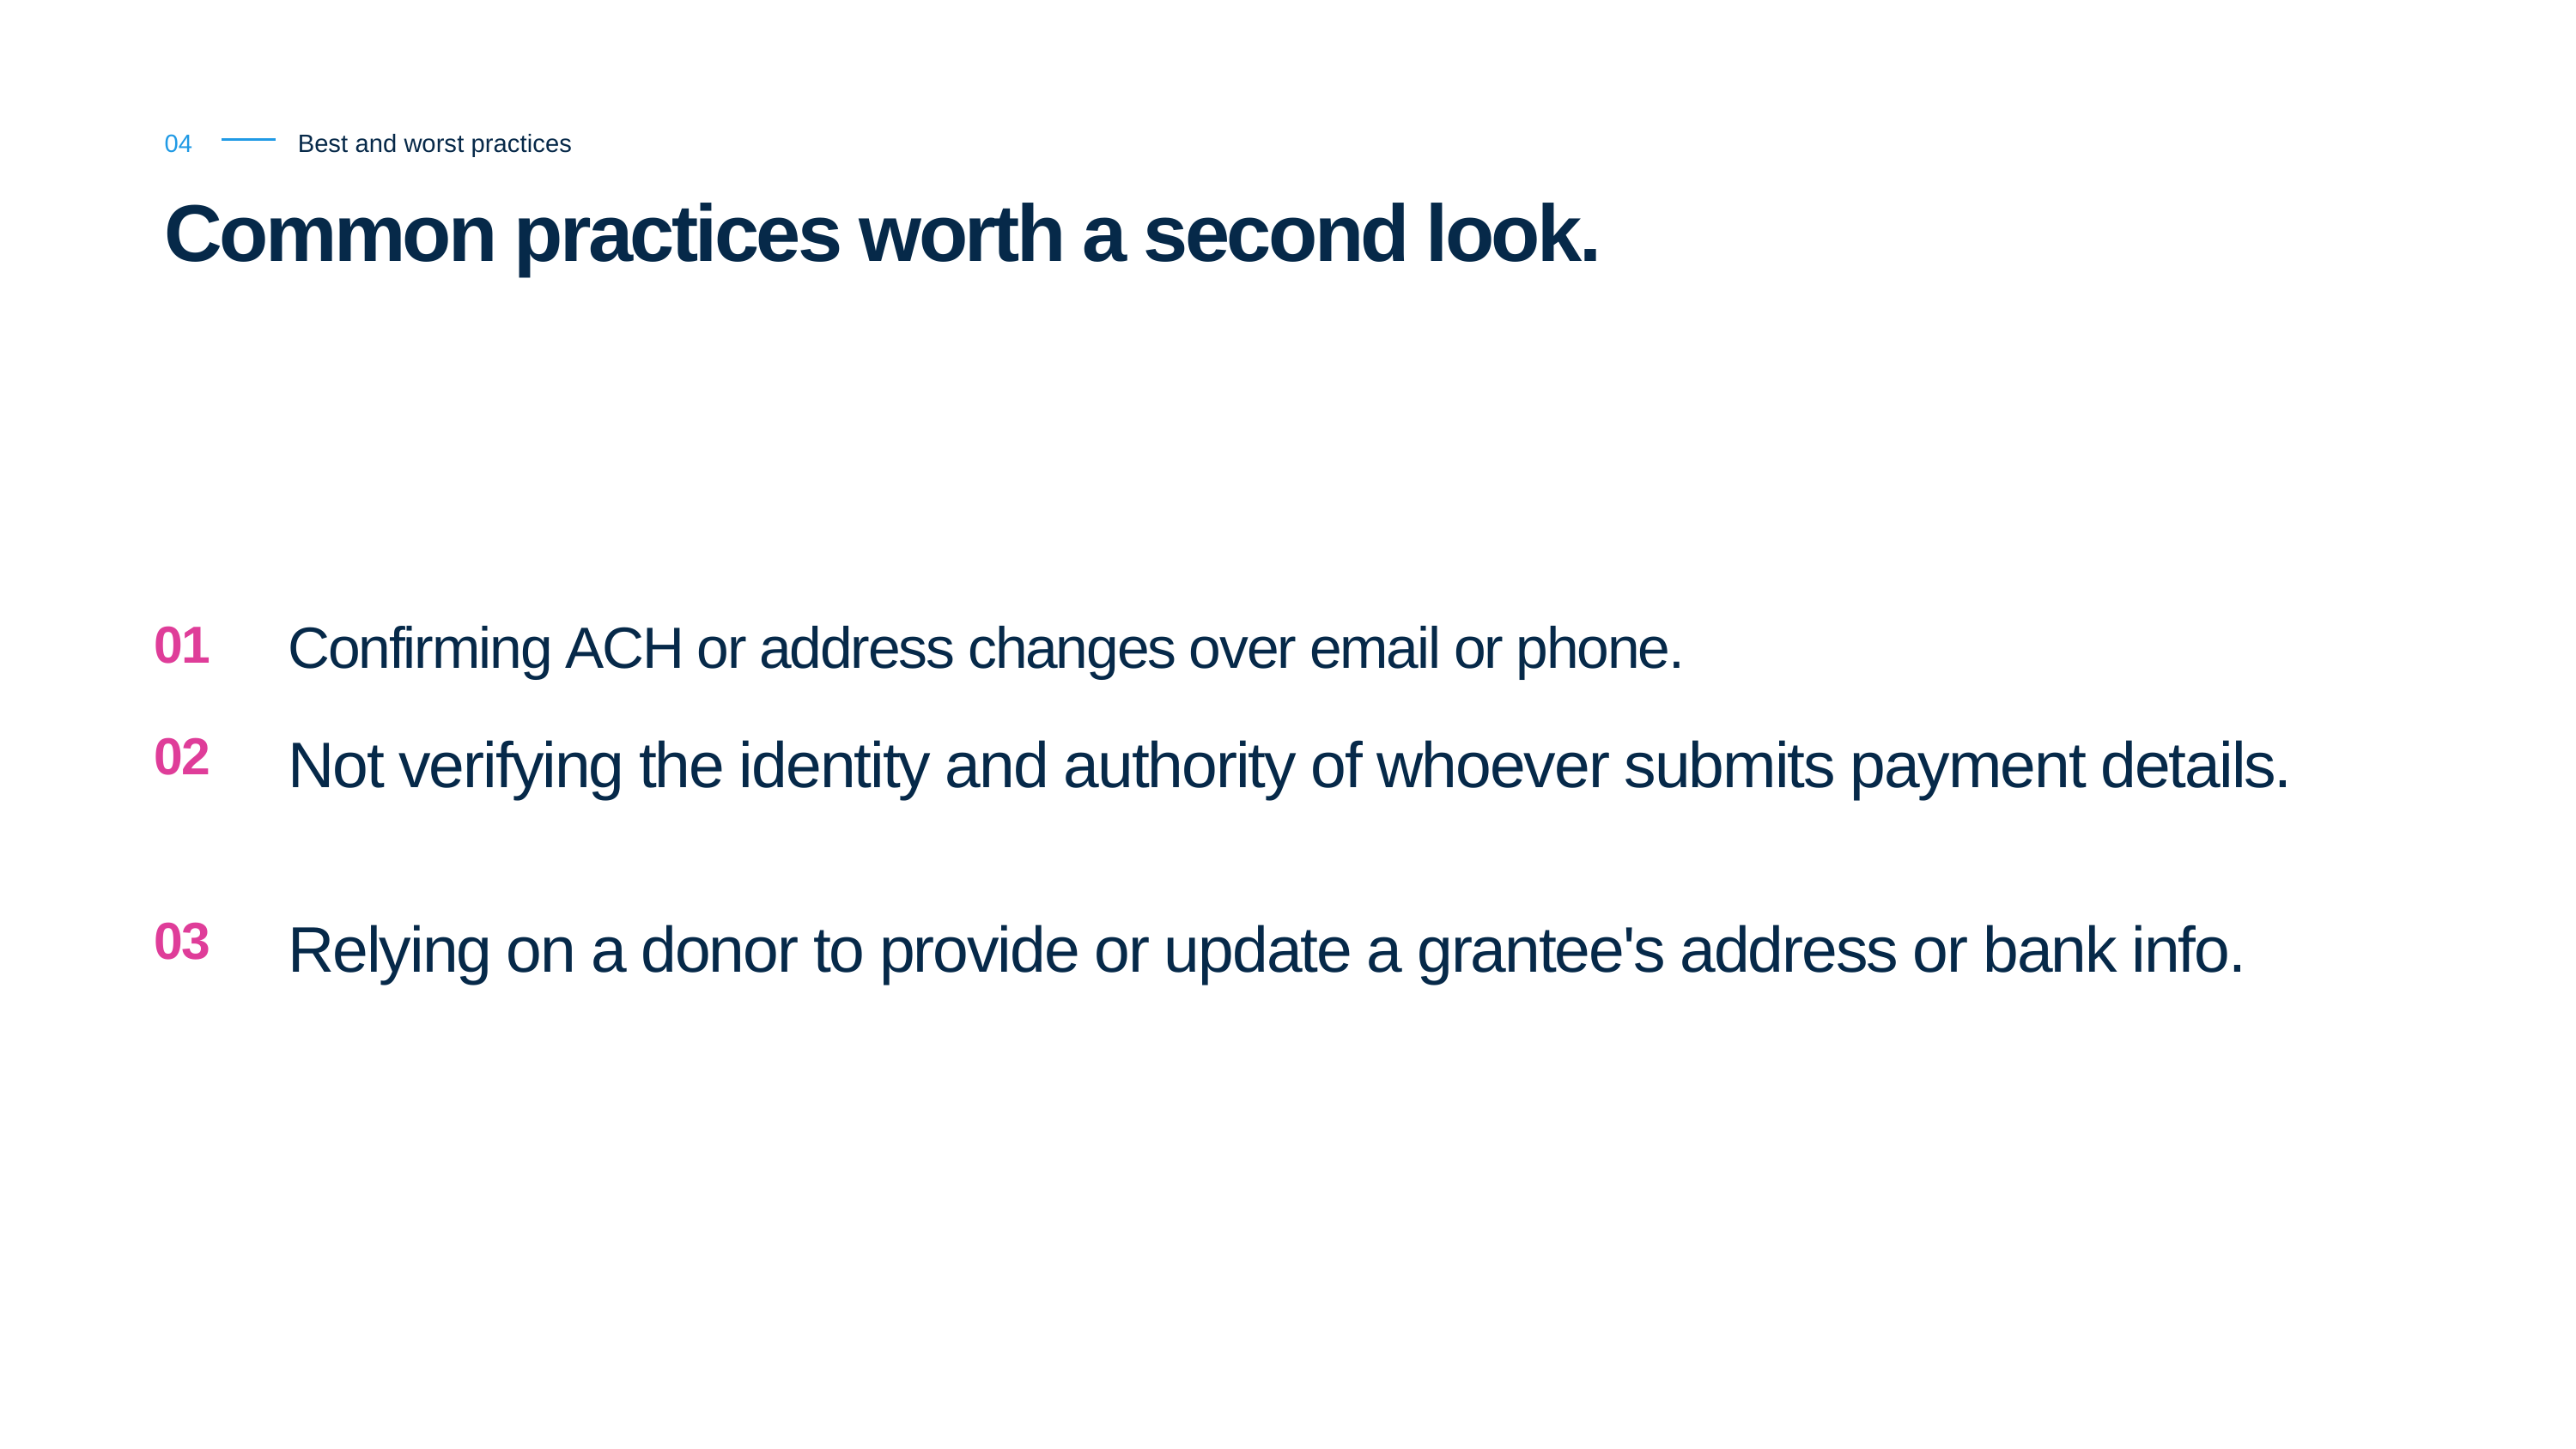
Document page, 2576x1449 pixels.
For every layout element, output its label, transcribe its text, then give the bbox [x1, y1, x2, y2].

text_box 02 [149, 719, 247, 790]
text_box 04 [161, 123, 214, 161]
text_box Not verifying the identity and authority of whoever submits payment details. [284, 719, 2313, 870]
text_box Confirming ACH or address changes over email or phone. [284, 607, 1981, 685]
text_box Best and worst practices [294, 123, 710, 161]
text_box Common practices worth a second look. [161, 177, 2375, 282]
text_box Relying on a donor to provide or update a grantee's address or bank info. [284, 903, 2313, 1054]
text_box 03 [149, 903, 247, 974]
text_box 01 [149, 607, 247, 677]
